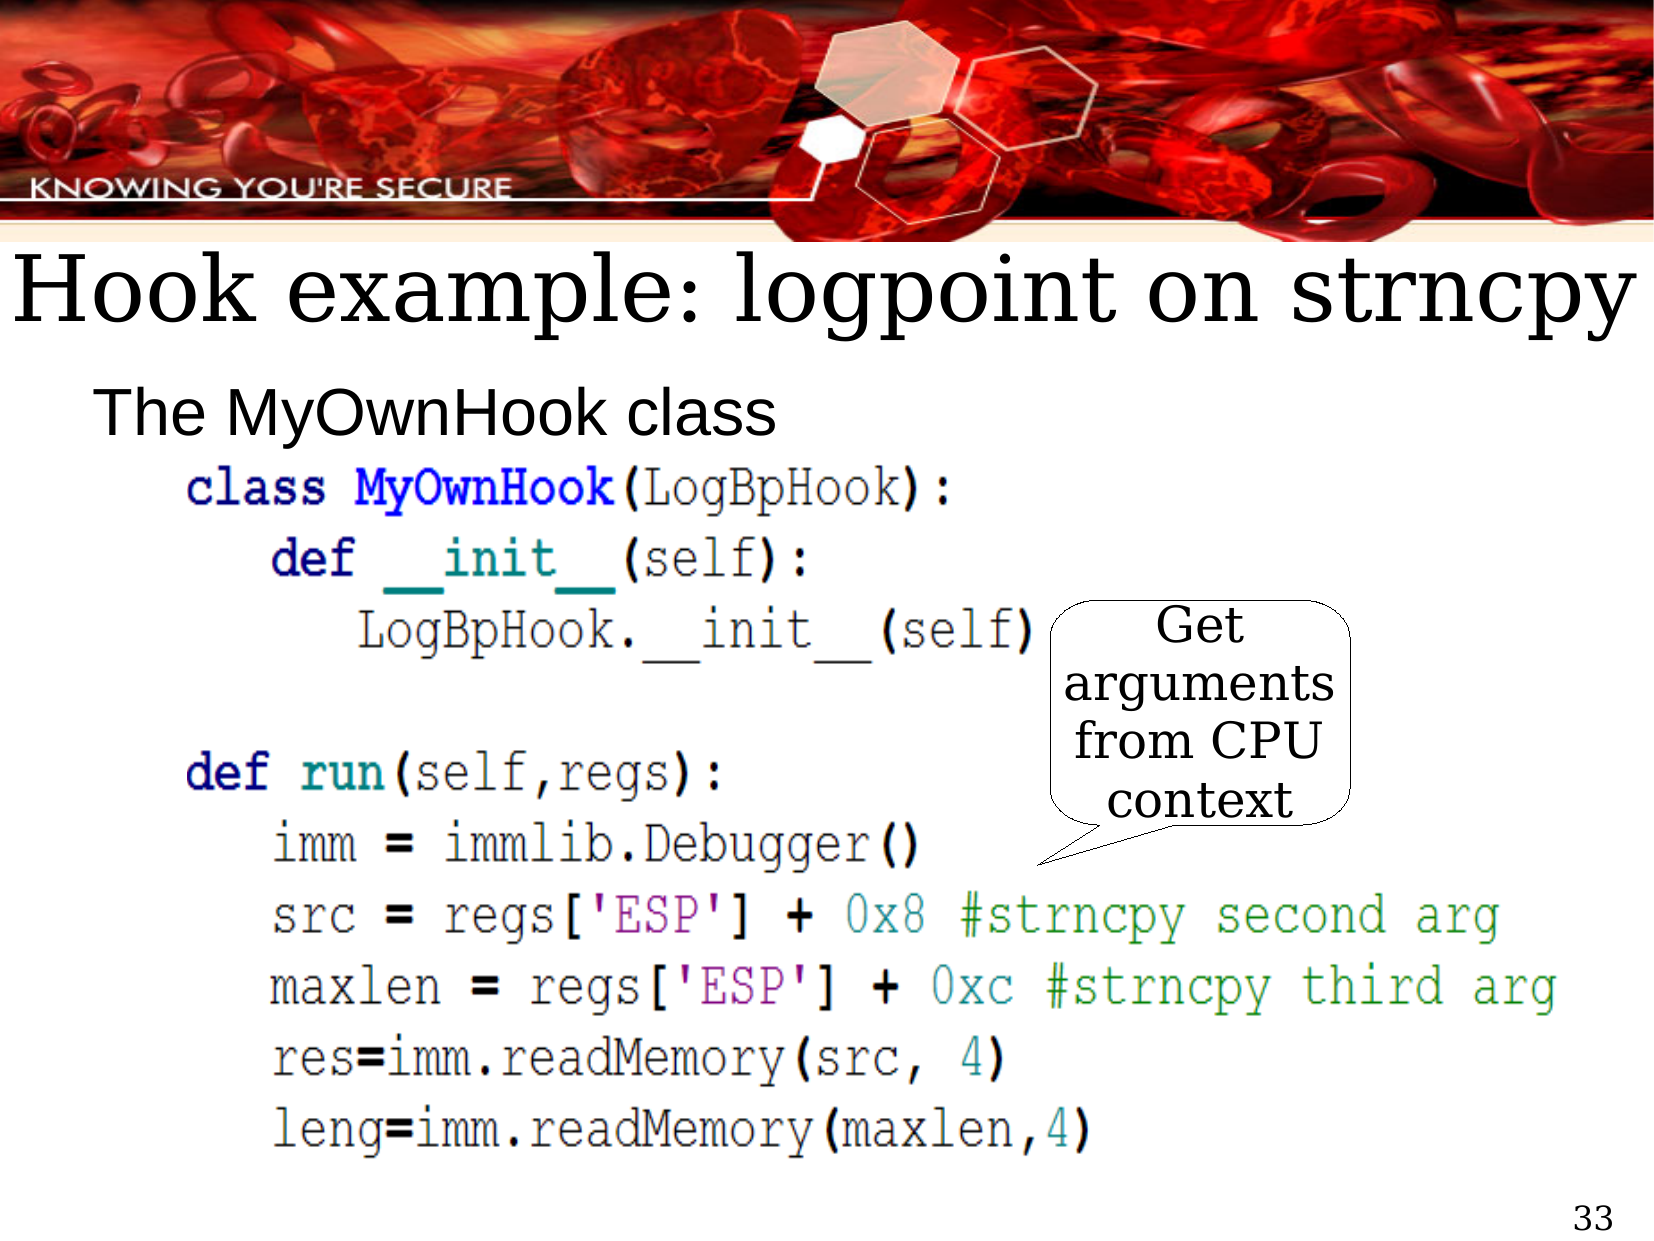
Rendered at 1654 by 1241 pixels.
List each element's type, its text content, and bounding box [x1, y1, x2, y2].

list The MyOwnHook class [75, 375, 1613, 1201]
text_box Get arguments from CPU context [1037, 600, 1351, 866]
picture [0, 0, 1654, 242]
picture [187, 457, 1576, 1163]
title Hook example: logpoint on strncpy [0, 205, 1651, 376]
